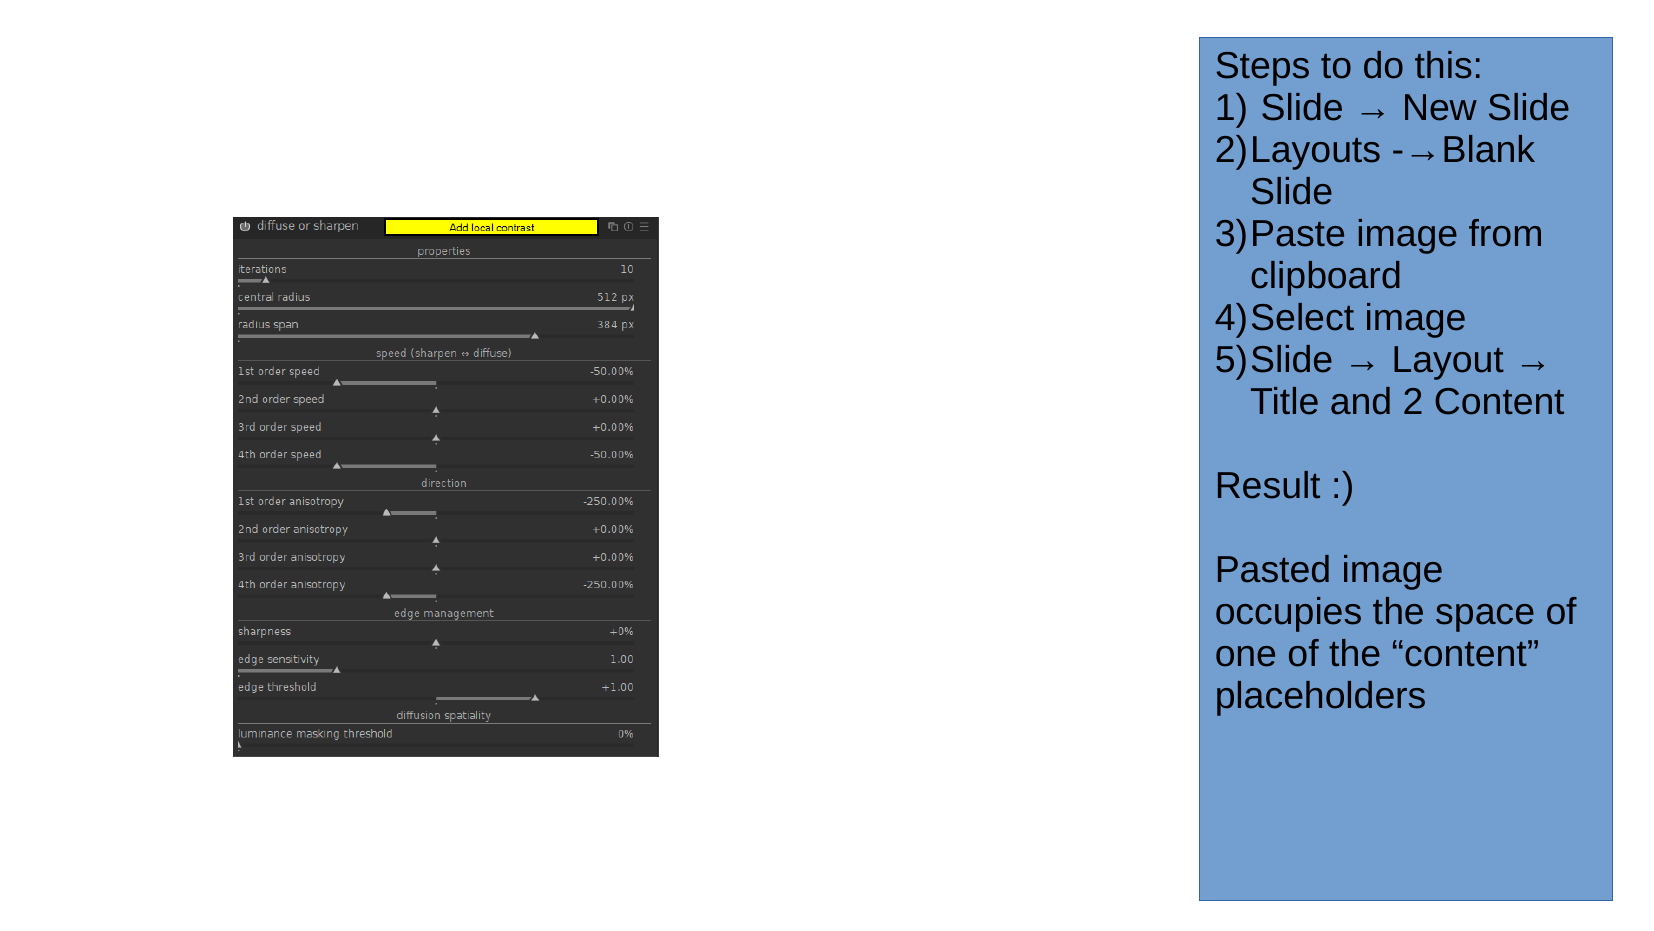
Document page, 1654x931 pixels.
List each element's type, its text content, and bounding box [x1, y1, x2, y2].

text_box Steps to do this: Slide → New Slide Layouts -→Blank Slide Paste image from clipboard Select image Slide → Layout → Title and 2 Content Result :) Pasted image occupies the space of one of the “content” placeholders [1199, 37, 1613, 901]
picture [233, 217, 659, 758]
